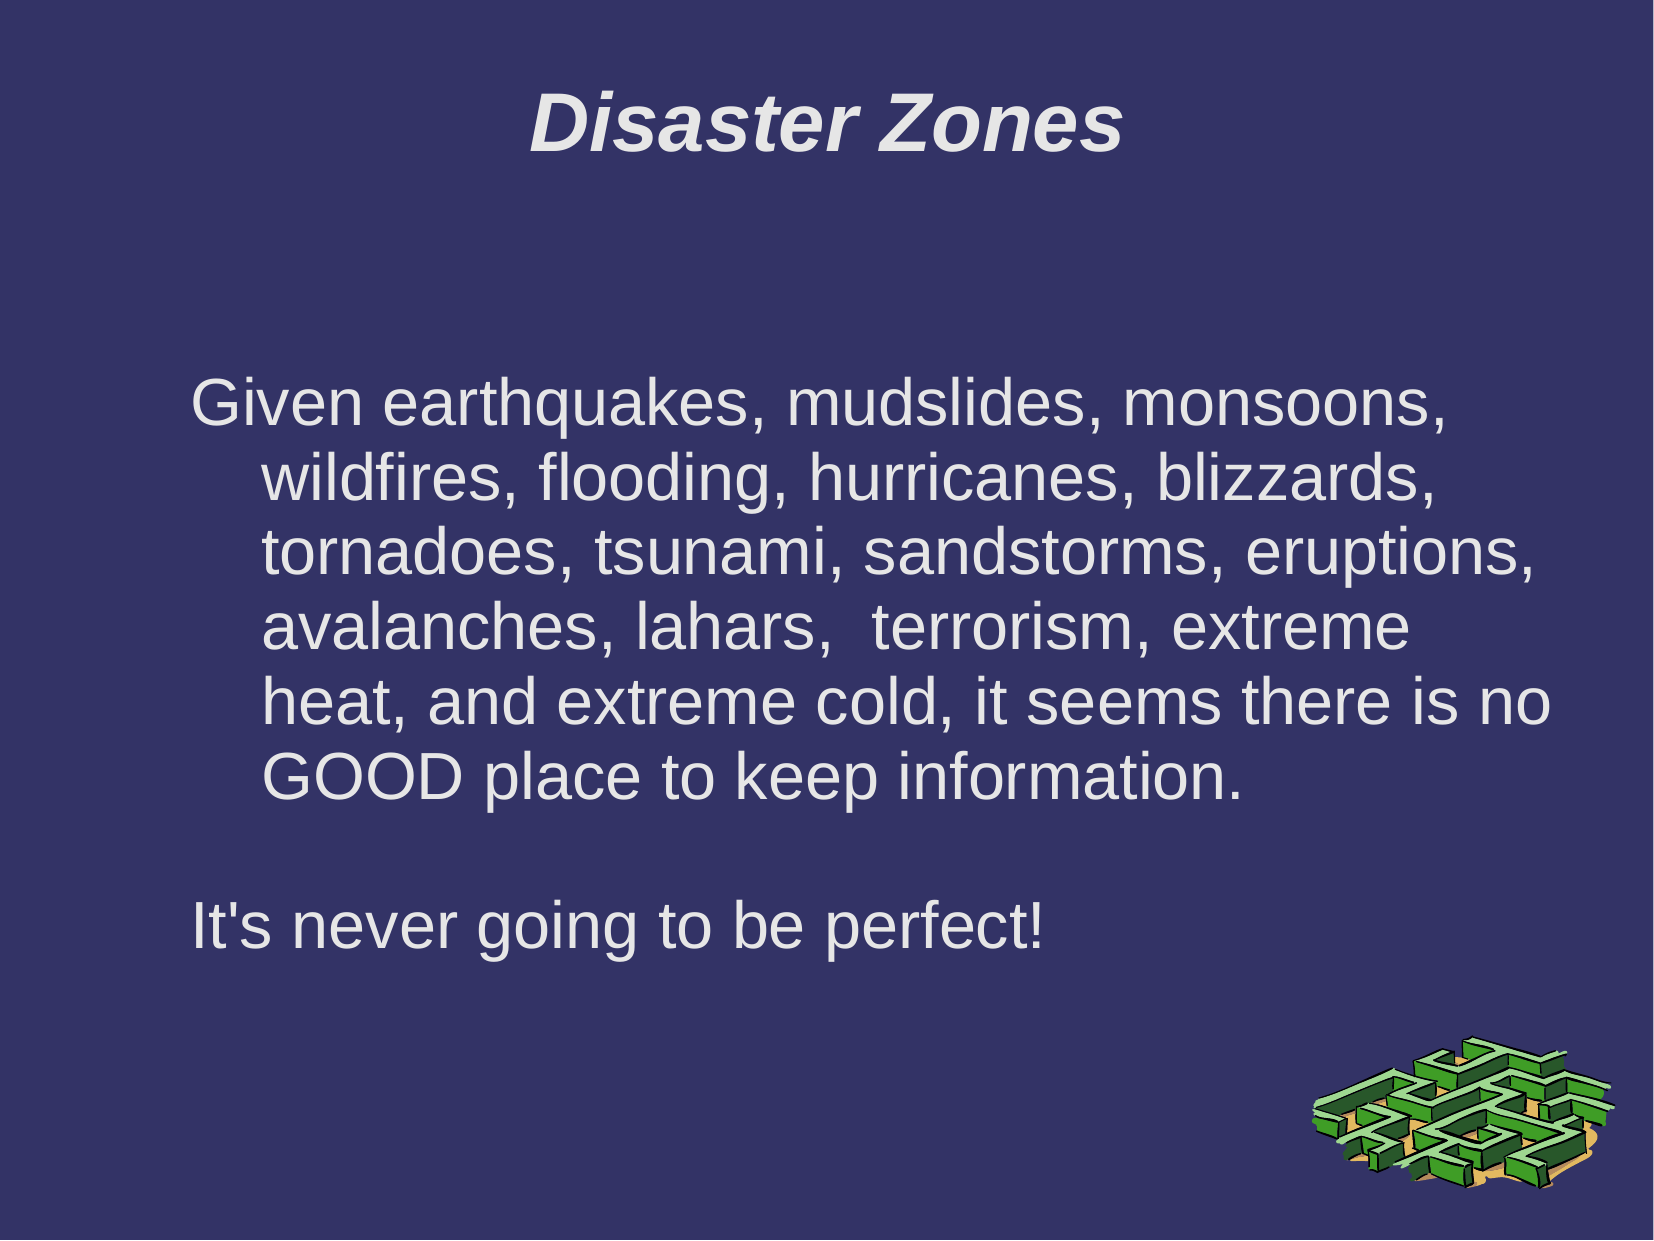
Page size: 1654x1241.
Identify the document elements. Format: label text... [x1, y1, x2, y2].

list Given earthquakes, mudslides, monsoons, wildfires, flooding, hurricanes, blizzards, tornadoes, tsunami, sandstorms, eruptions, avalanches, lahars, terrorism, extreme heat, and extreme cold, it seems there is no GOOD place to keep information. It's never going to be perfect! [178, 364, 1570, 1147]
title Disaster Zones [121, 19, 1534, 227]
